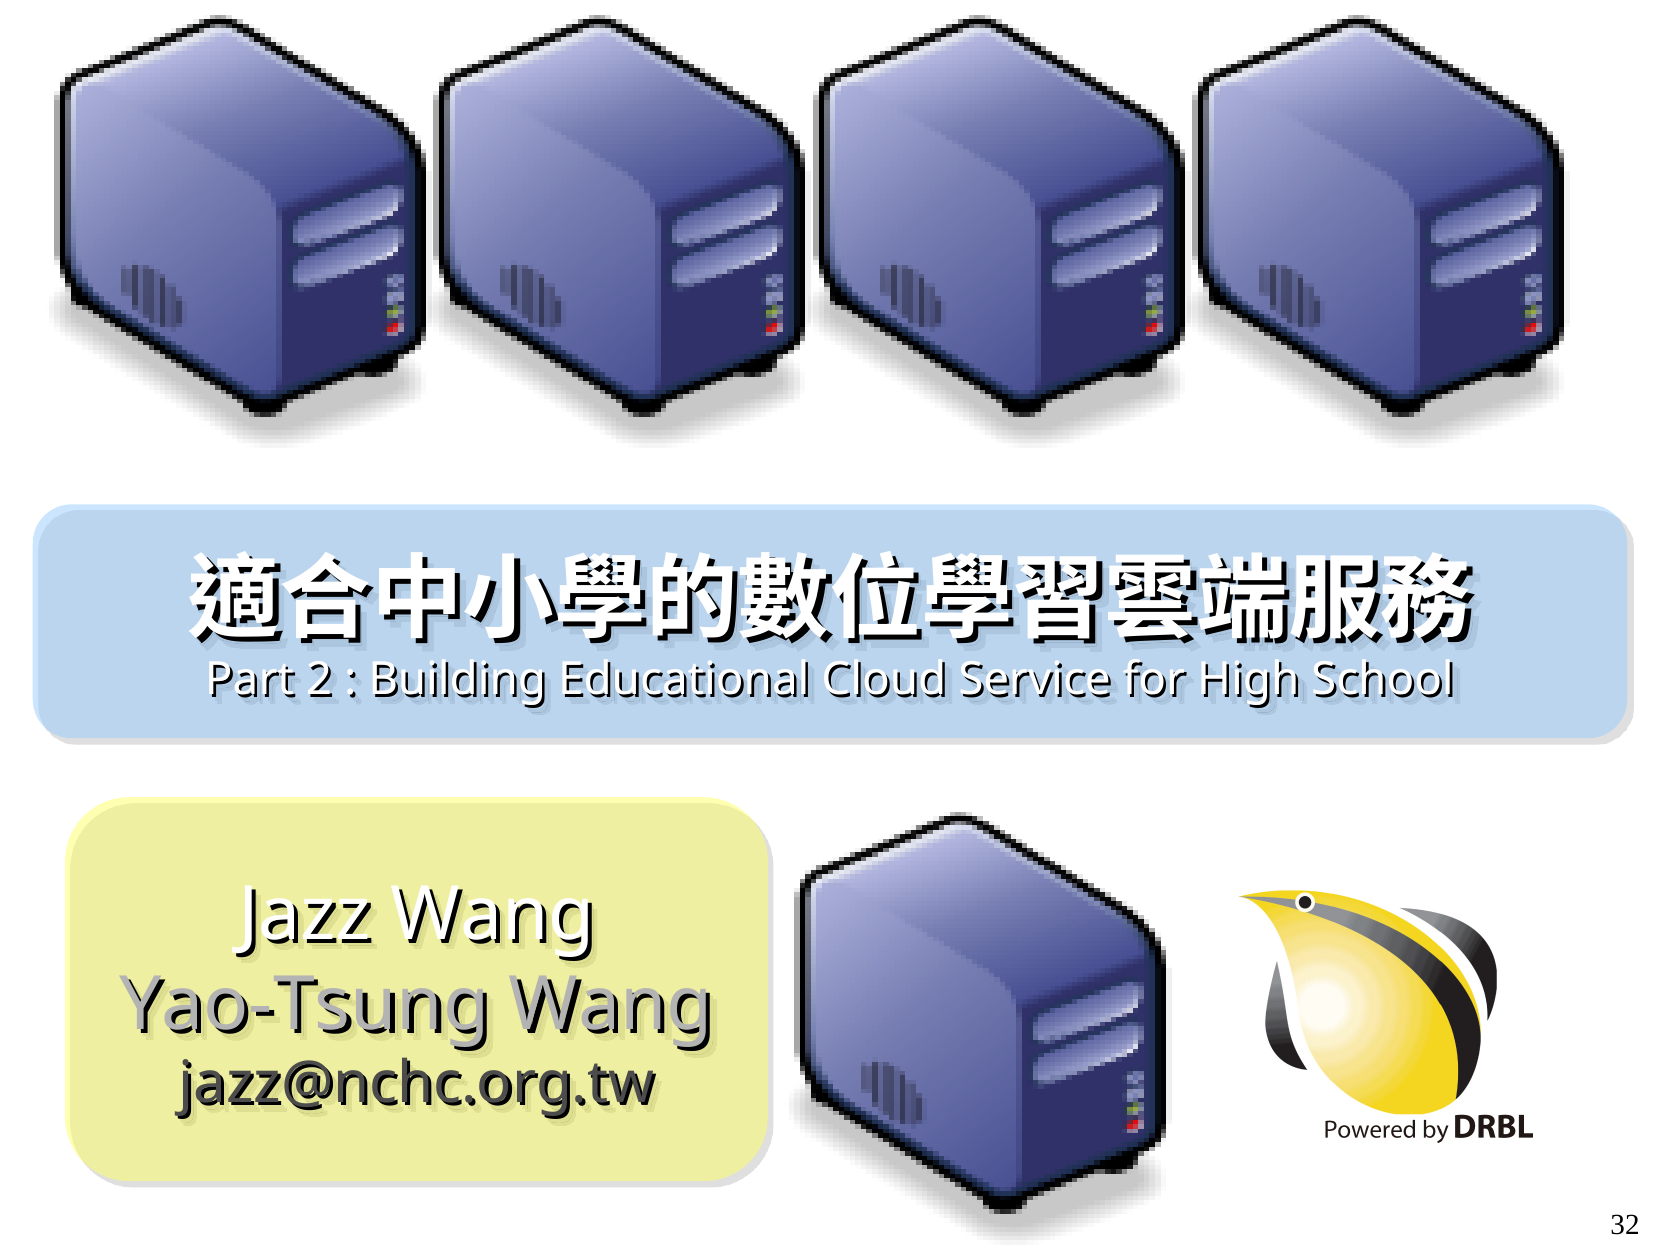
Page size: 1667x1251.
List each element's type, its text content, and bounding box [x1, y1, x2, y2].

picture [27, 2, 1609, 502]
text_box Jazz Wang Yao-Tsung Wang jazz@nchc.org.tw [65, 797, 768, 1182]
text_box 適合中小學的數位學習雲端服務 Part 2 : Building Educational Cloud Service for High School [32, 504, 1628, 739]
picture [1224, 874, 1548, 1152]
picture [767, 799, 1211, 1249]
